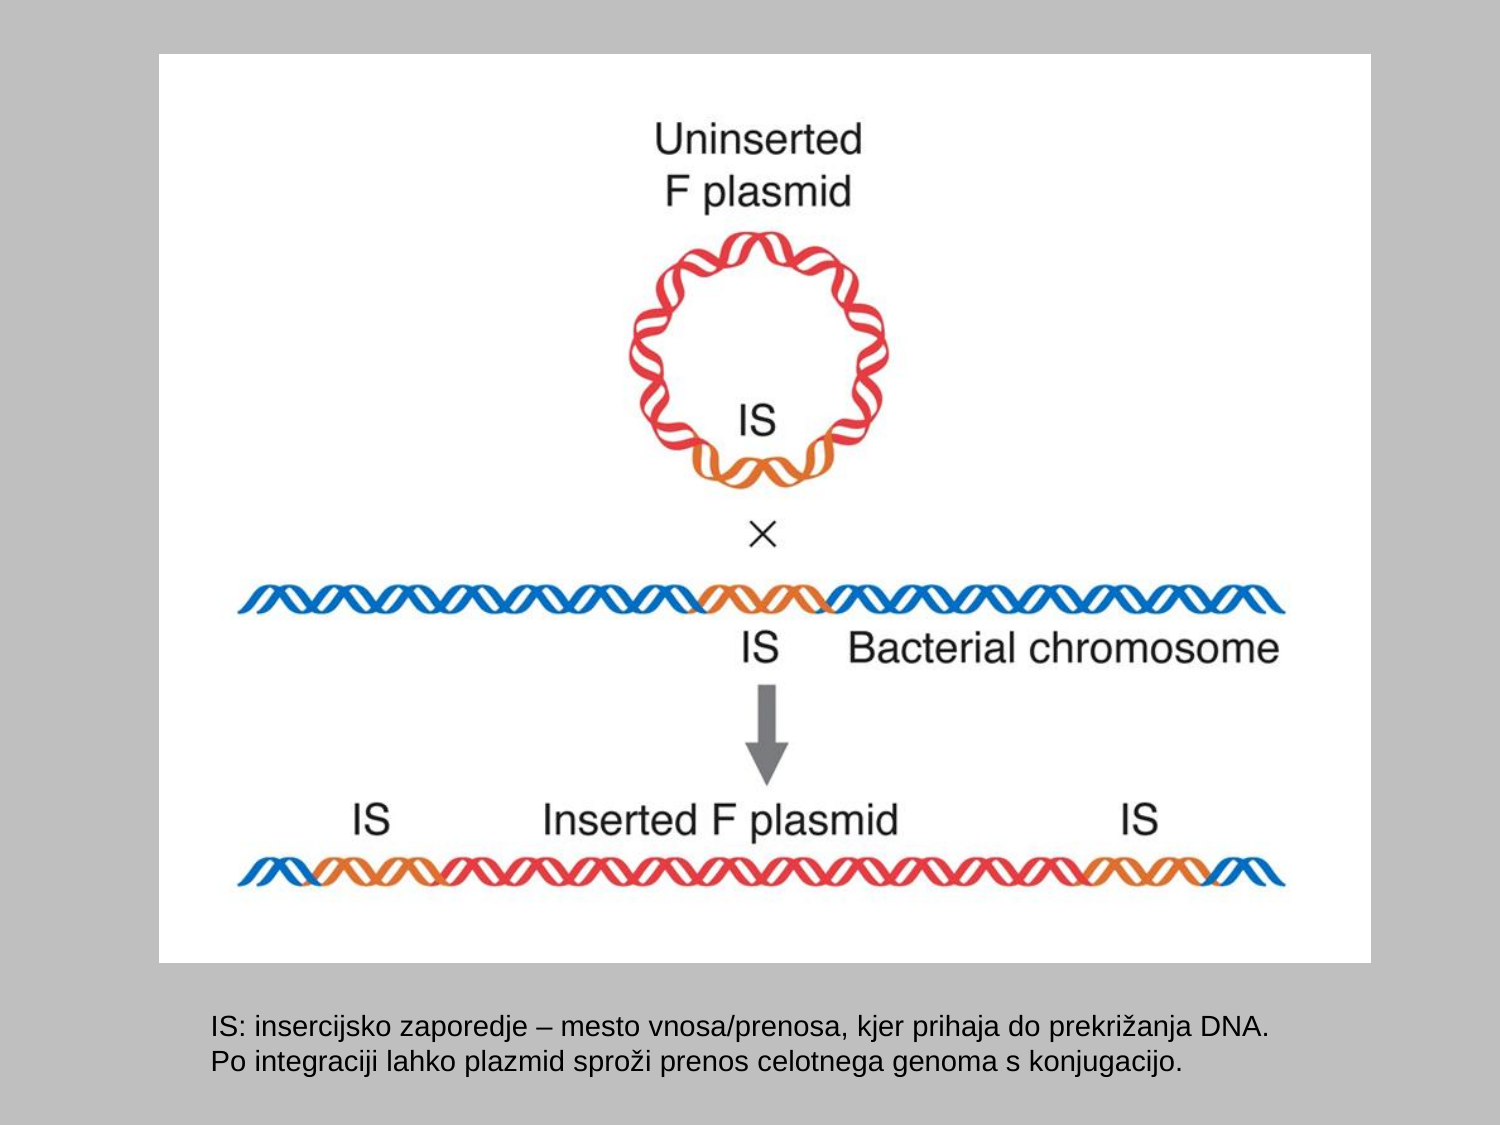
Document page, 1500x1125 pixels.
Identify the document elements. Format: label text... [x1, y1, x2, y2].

picture [159, 54, 1371, 963]
text_box IS: insercijsko zaporedje – mesto vnosa/prenosa, kjer prihaja do prekrižanja DNA. Po integraciji lahko plazmid sproži prenos celotnega genoma s konjugacijo. [195, 999, 1287, 1085]
